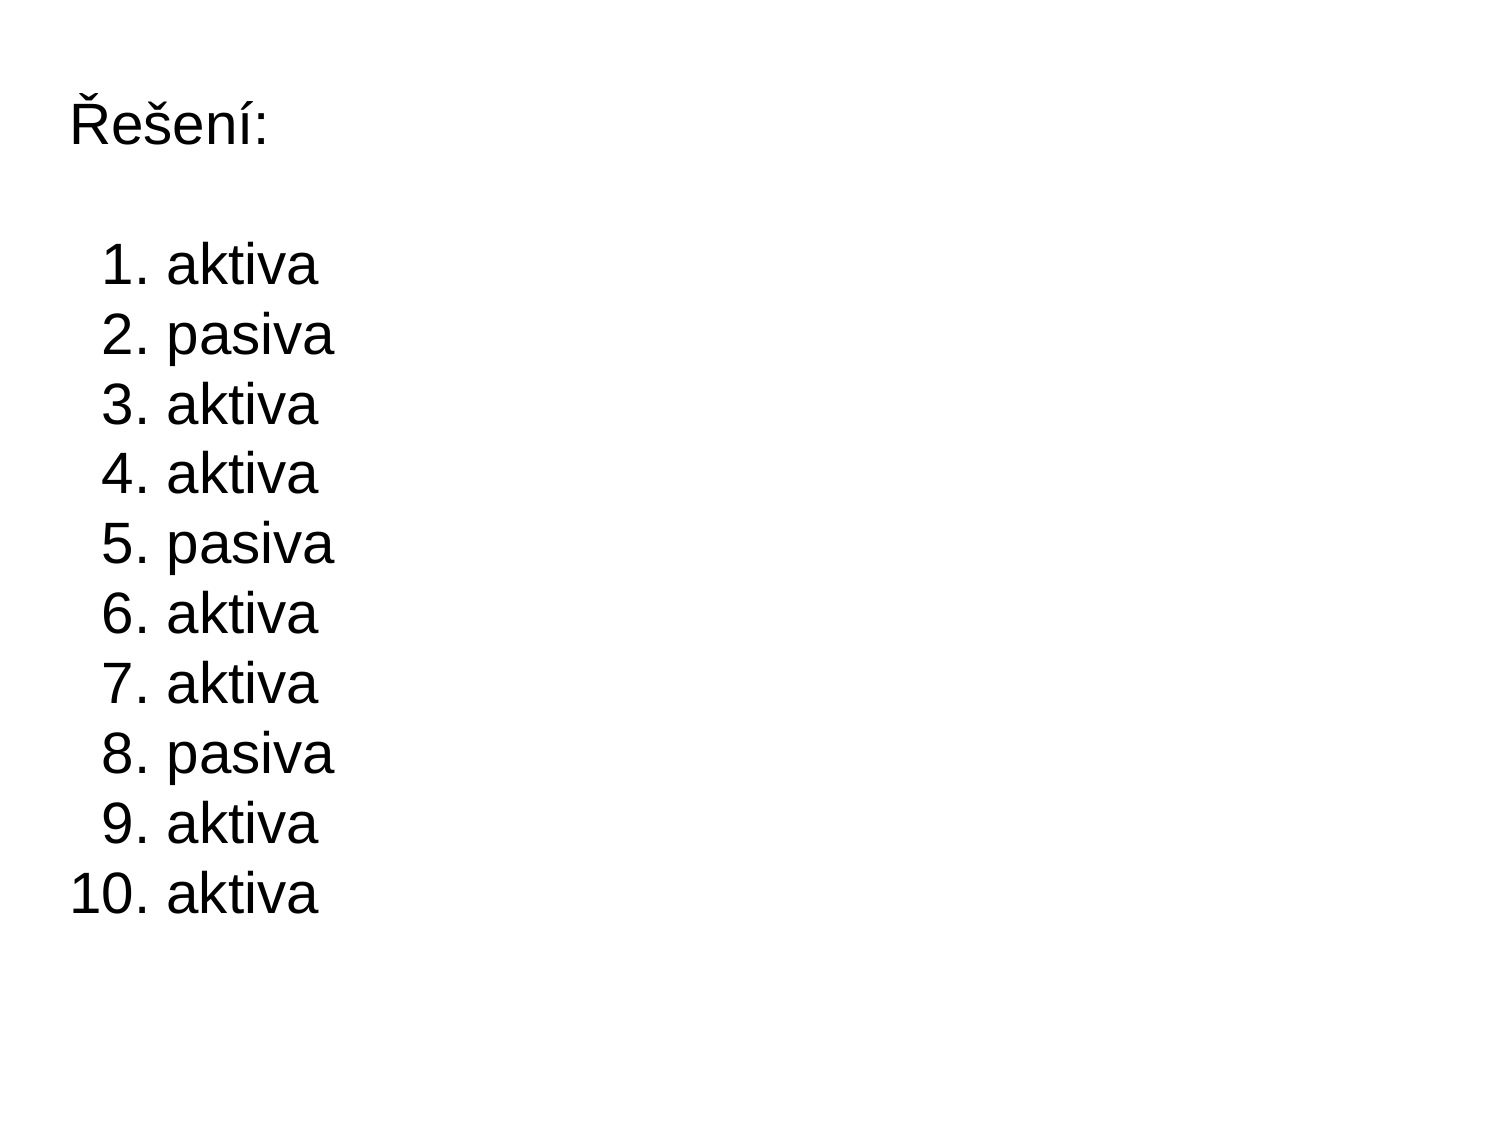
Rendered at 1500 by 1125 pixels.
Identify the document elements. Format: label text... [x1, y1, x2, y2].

text_box Řešení: 1. aktiva 2. pasiva 3. aktiva 4. aktiva 5. pasiva 6. aktiva 7. aktiva 8. pasiva 9. aktiva 10. aktiva [54, 78, 351, 1004]
